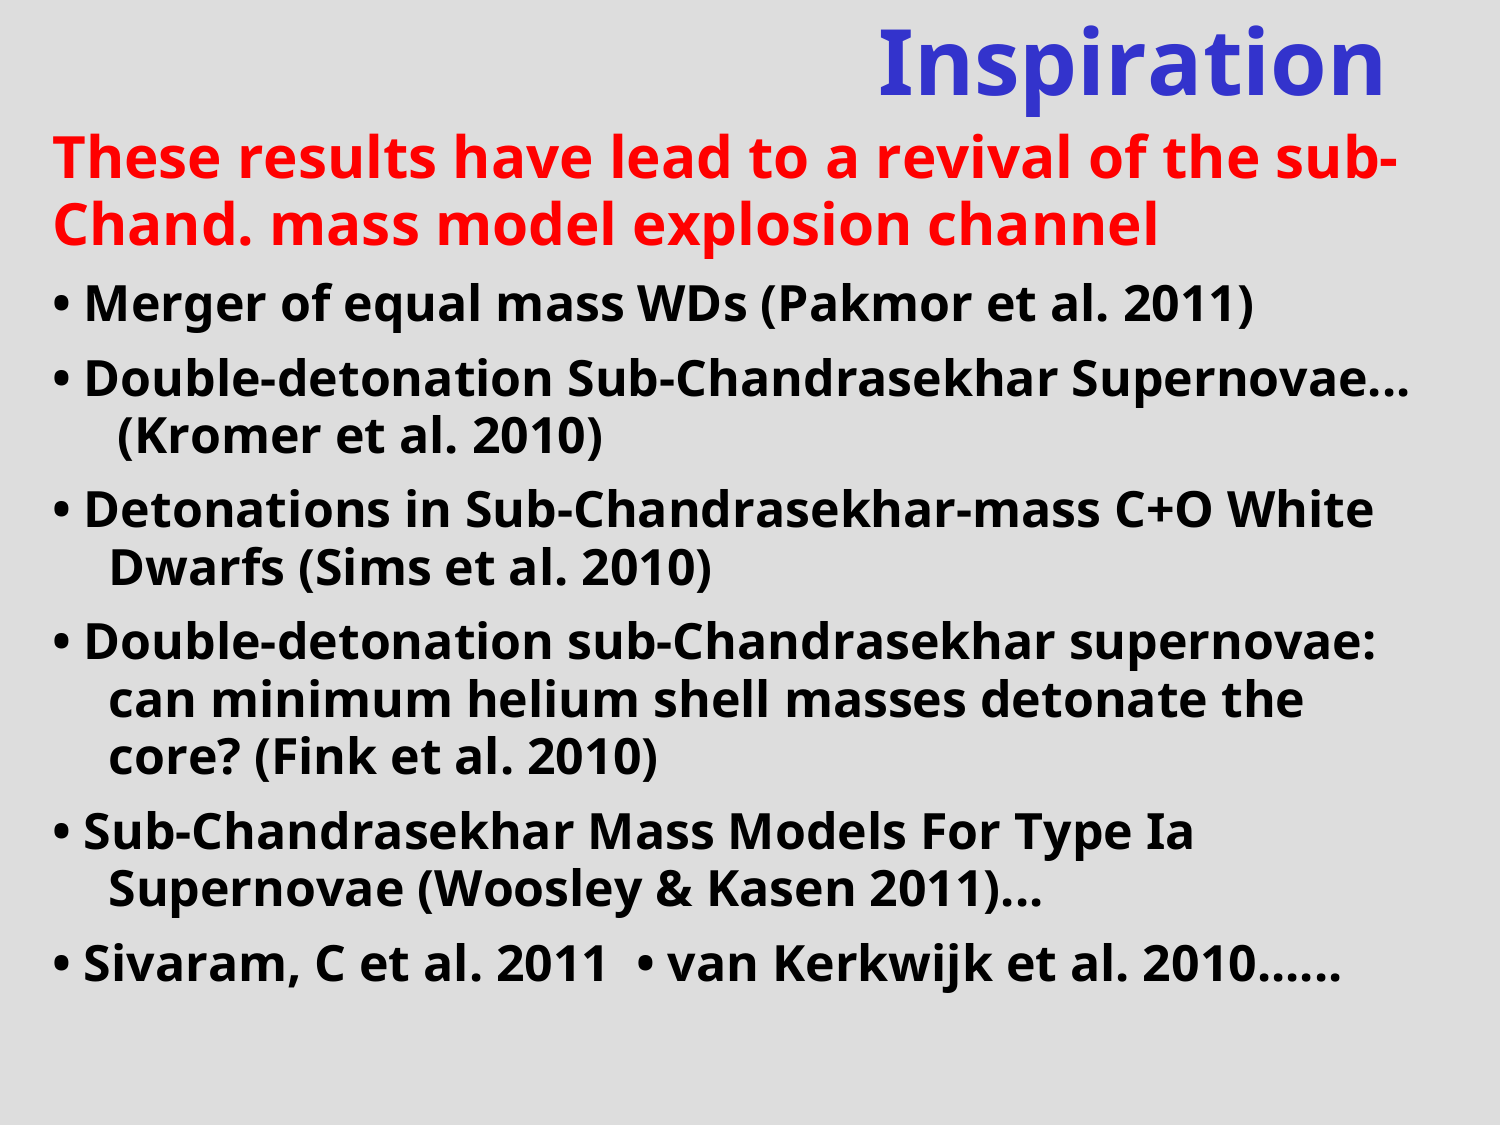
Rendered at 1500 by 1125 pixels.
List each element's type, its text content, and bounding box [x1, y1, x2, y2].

text_box Inspiration [777, 3, 1490, 125]
text_box These results have lead to a revival of the sub-Chand. mass model explosion channel • Merger of equal mass WDs (Pakmor et al. 2011) • Double-detonation Sub-Chandrasekhar Supernovae... (Kromer et al. 2010) • Detonations in Sub-Chandrasekhar-mass C+O White Dwarfs (Sims et al. 2010) • Double-detonation sub-Chandrasekhar supernovae: can minimum helium shell masses detonate the core? (Fink et al. 2010) • Sub-Chandrasekhar Mass Models For Type Ia Supernovae (Woosley & Kasen 2011)... • Sivaram, C et al. 2011 • van Kerkwijk et al. 2010...... [37, 114, 1463, 1001]
